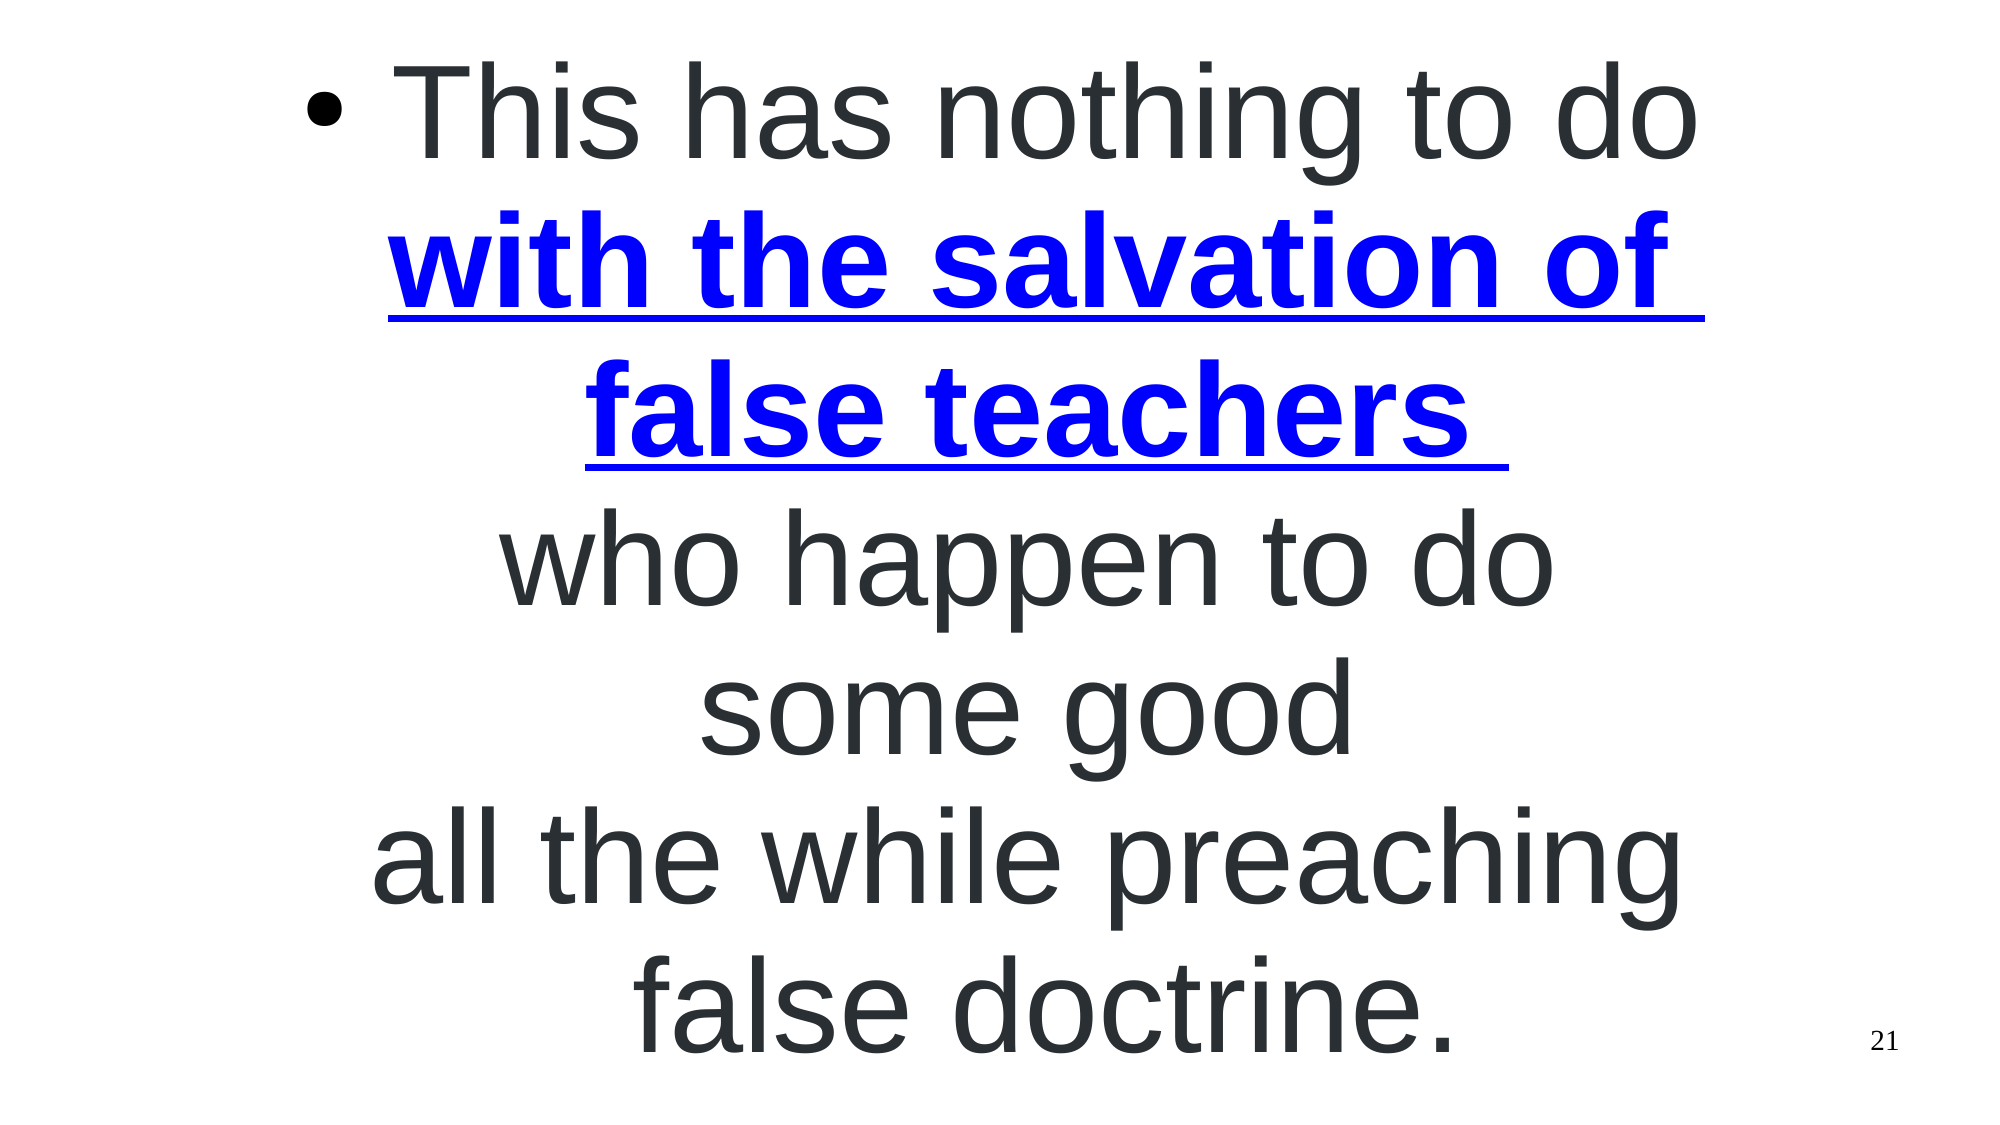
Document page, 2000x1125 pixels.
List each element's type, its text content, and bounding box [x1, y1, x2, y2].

list This has nothing to do with the salvation of false teachers who happen to do some good all the while preaching false doctrine. [37, 37, 1988, 1088]
